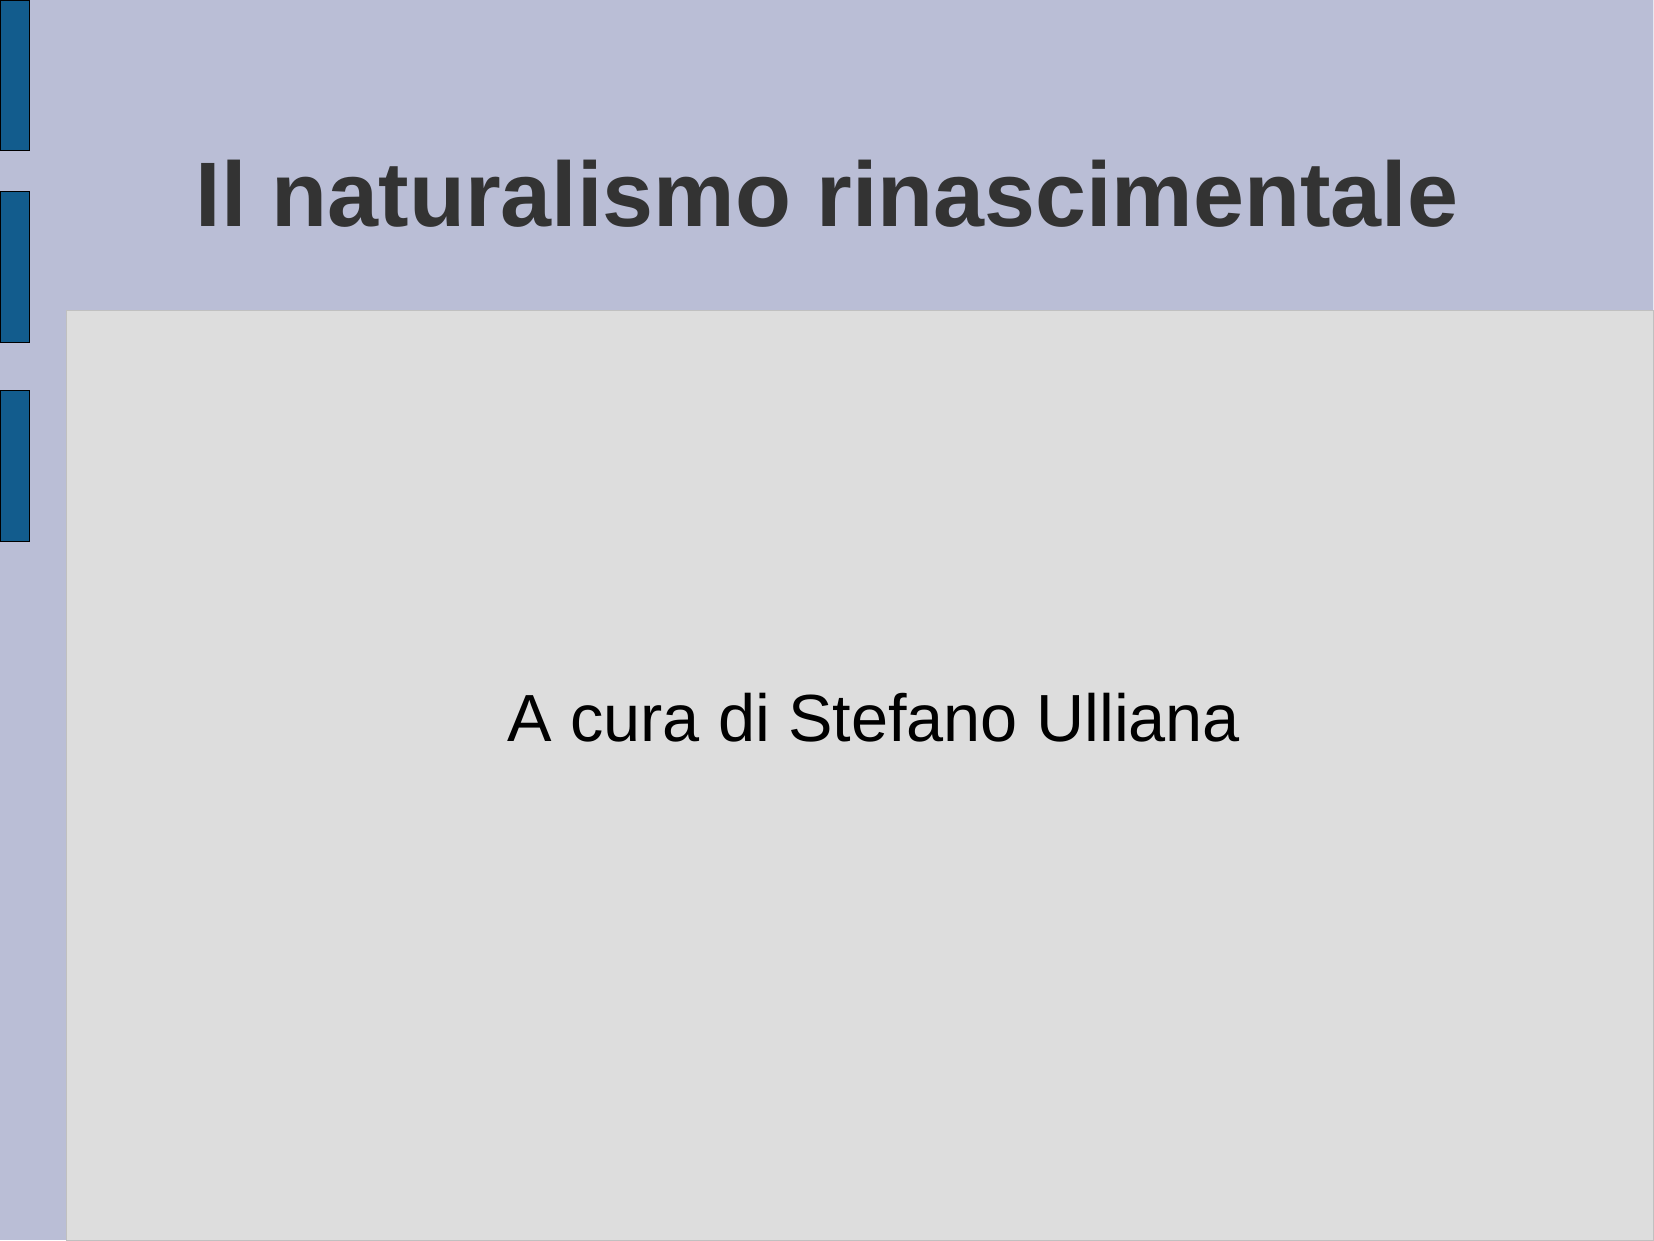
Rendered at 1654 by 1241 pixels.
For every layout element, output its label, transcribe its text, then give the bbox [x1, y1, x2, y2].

subtitle A cura di Stefano Ulliana [178, 364, 1570, 1147]
title Il naturalismo rinascimentale [121, 91, 1534, 299]
